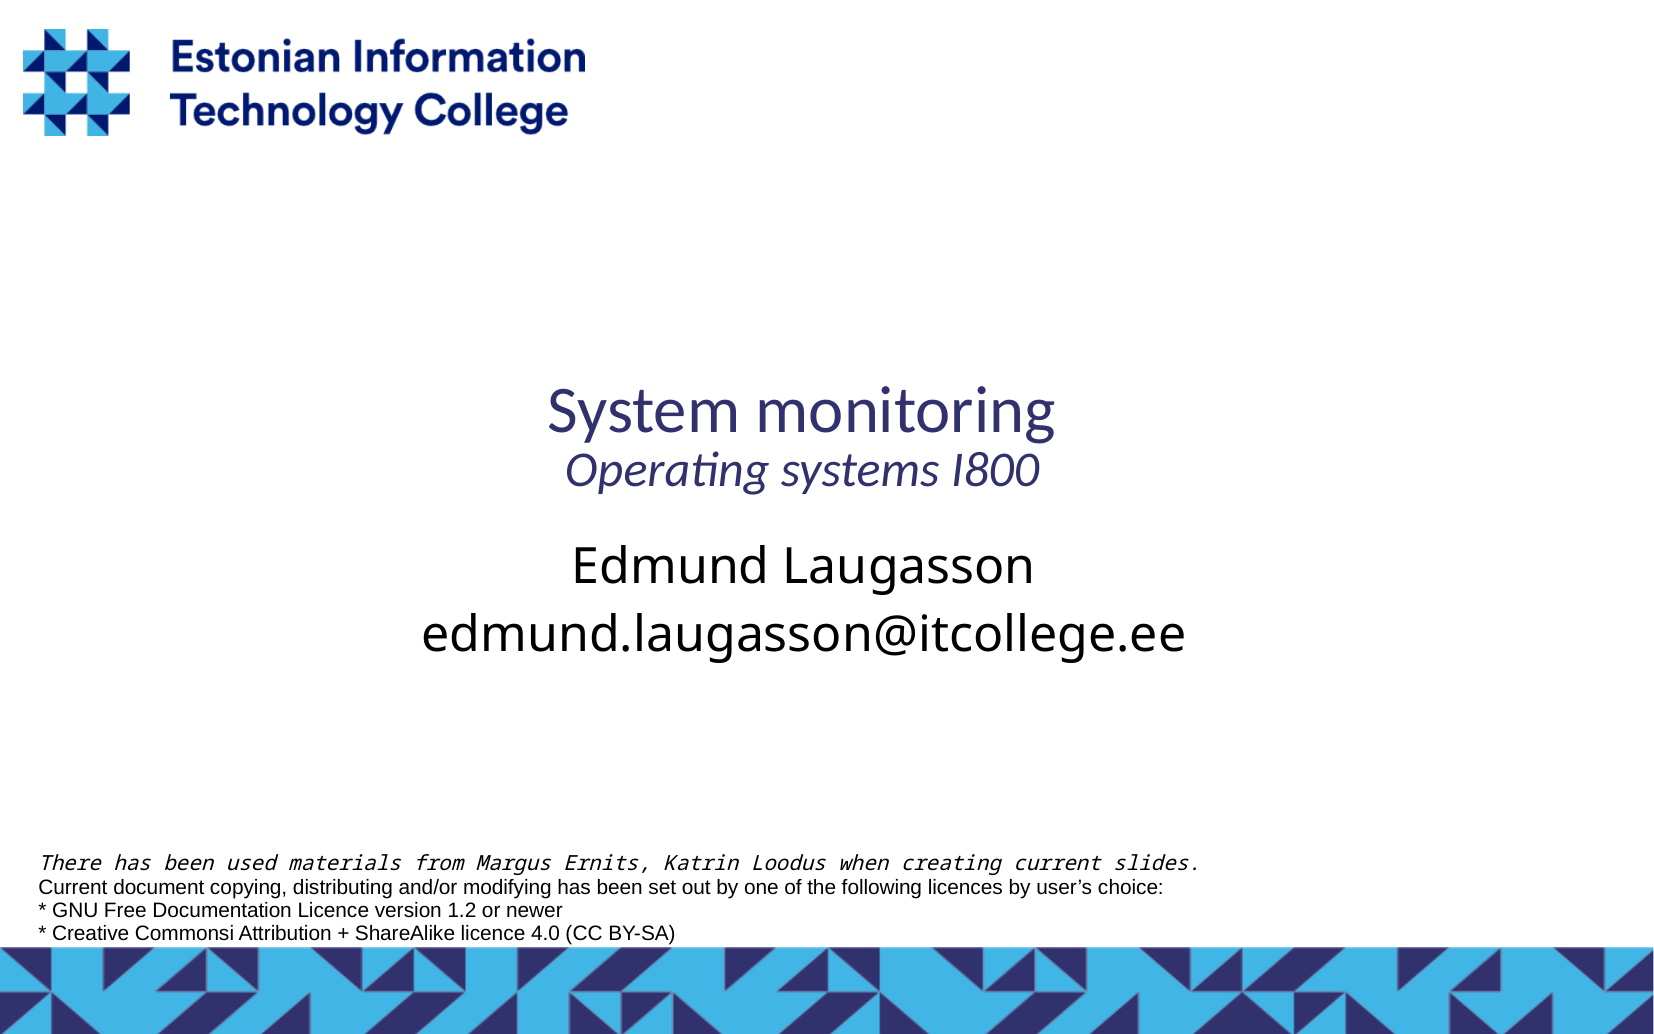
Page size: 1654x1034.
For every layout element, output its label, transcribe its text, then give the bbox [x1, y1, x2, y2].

title System monitoring Operating systems I800 [234, 346, 1371, 535]
subtitle Edmund Laugasson edmund.laugasson@itcollege.ee [236, 532, 1372, 665]
text_box There has been used materials from Margus Ernits, Katrin Loodus when creating current slides. [23, 840, 1229, 880]
picture [23, 29, 585, 136]
text_box Current document copying, distributing and/or modifying has been set out by one of the following licences by user’s choice: * GNU Free Documentation Licence version 1.2 or newer * Creative Commonsi Attribution + ShareAlike licence 4.0 (CC BY-SA) [23, 868, 1642, 954]
